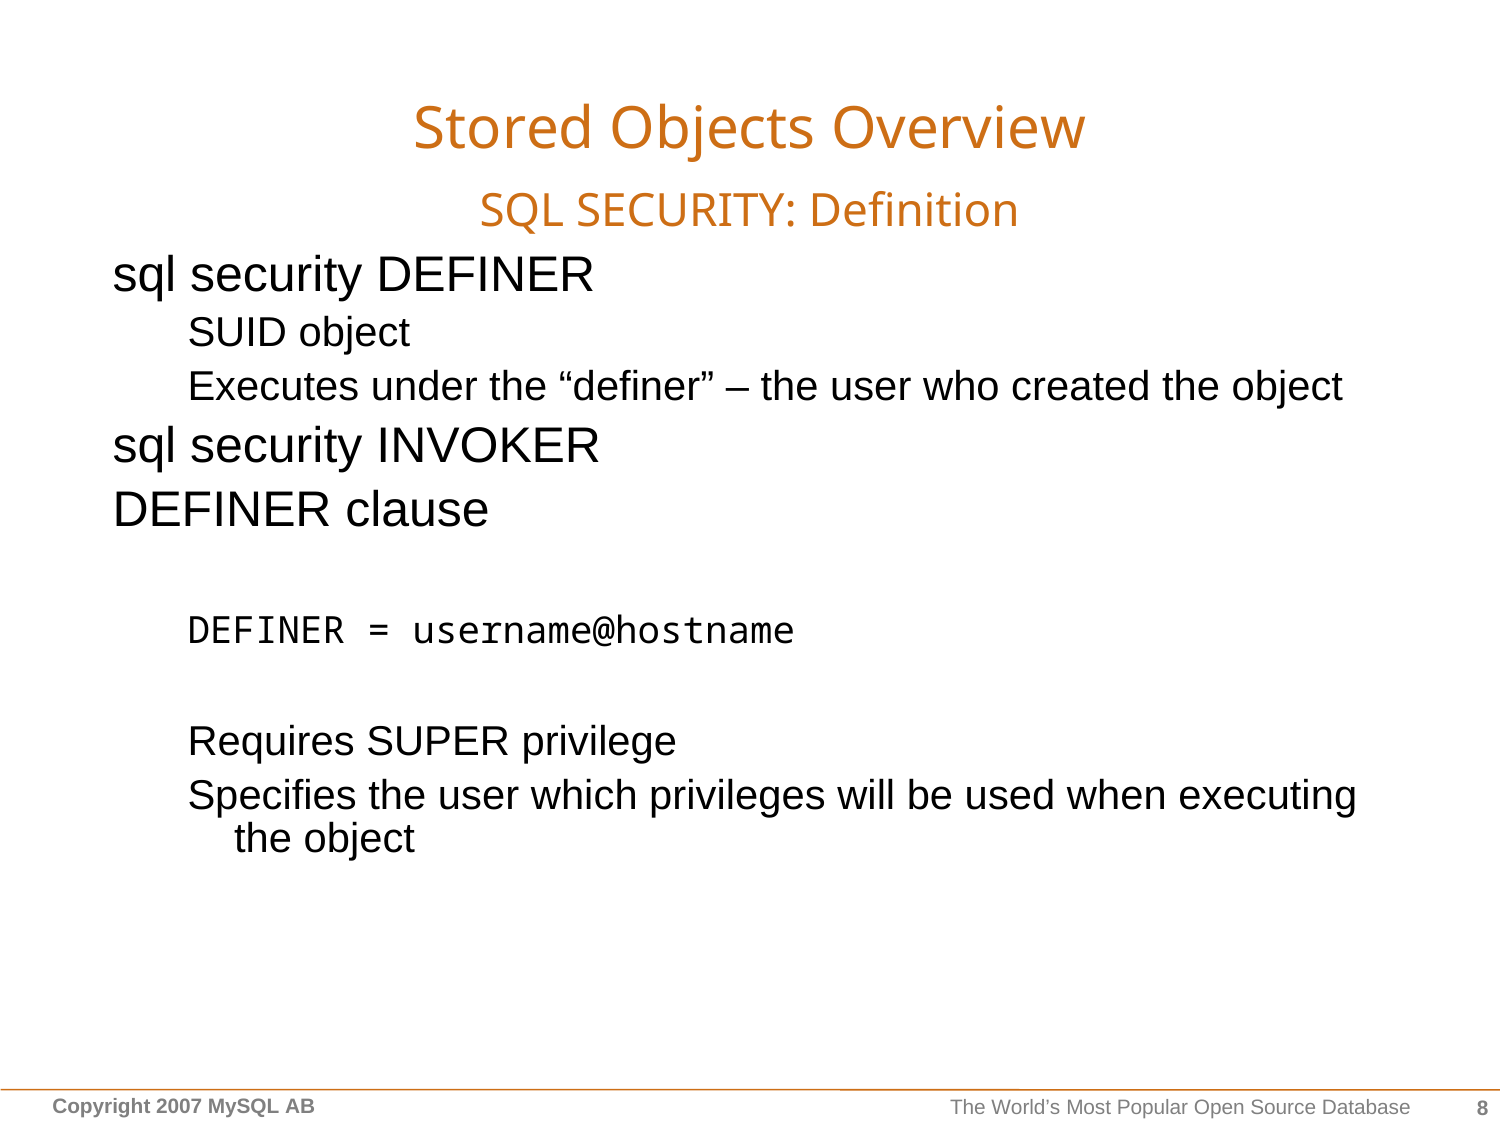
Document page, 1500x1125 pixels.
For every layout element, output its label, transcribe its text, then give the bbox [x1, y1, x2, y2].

title Stored Objects Overview SQL SECURITY: Definition [0, 77, 1500, 236]
list sql security DEFINER SUID object Executes under the “definer” – the user who created the object sql security INVOKER DEFINER clause DEFINER = username@hostname Requires SUPER privilege Specifies the user which privileges will be used when executing the object [112, 249, 1388, 1098]
